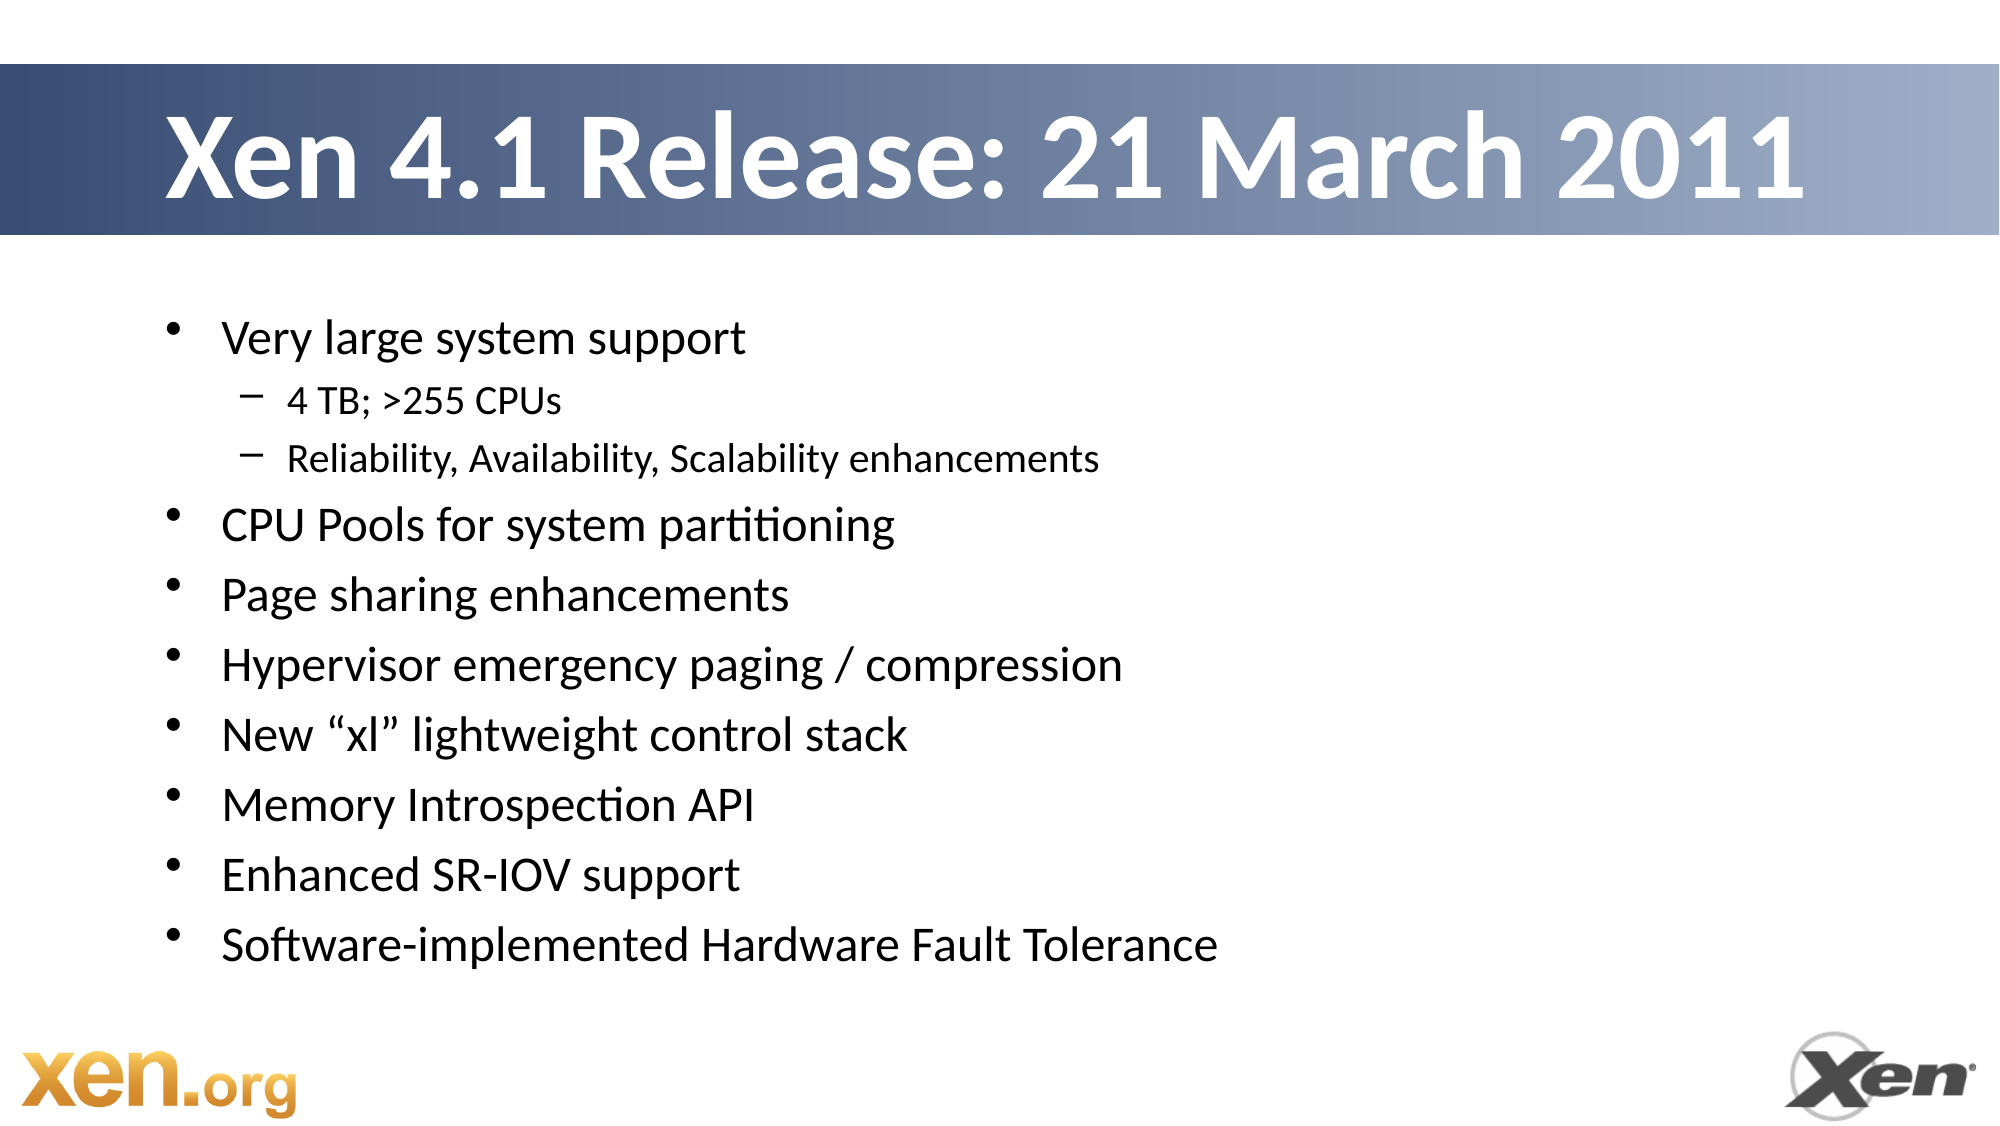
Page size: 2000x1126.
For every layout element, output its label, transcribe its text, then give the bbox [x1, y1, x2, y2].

title Xen 4.1 Release: 21 March 2011 [150, 54, 1850, 243]
picture [19, 1051, 303, 1123]
table_cell Dom0 OS: CentOS, Debian, Fedora, NetBSD, OpenSuse, RHEL 5.x, Solaris 11, … [1779, 1030, 1989, 1126]
list Very large system support 4 TB; >255 CPUs Reliability, Availability, Scalability enhancements CPU Pools for system partitioning Page sharing enhancements Hypervisor emergency paging / compression New “xl” lightweight control stack Memory Introspection API Enhanced SR-IOV support Software-implemented Hardware Fault Tolerance [149, 296, 1850, 1012]
